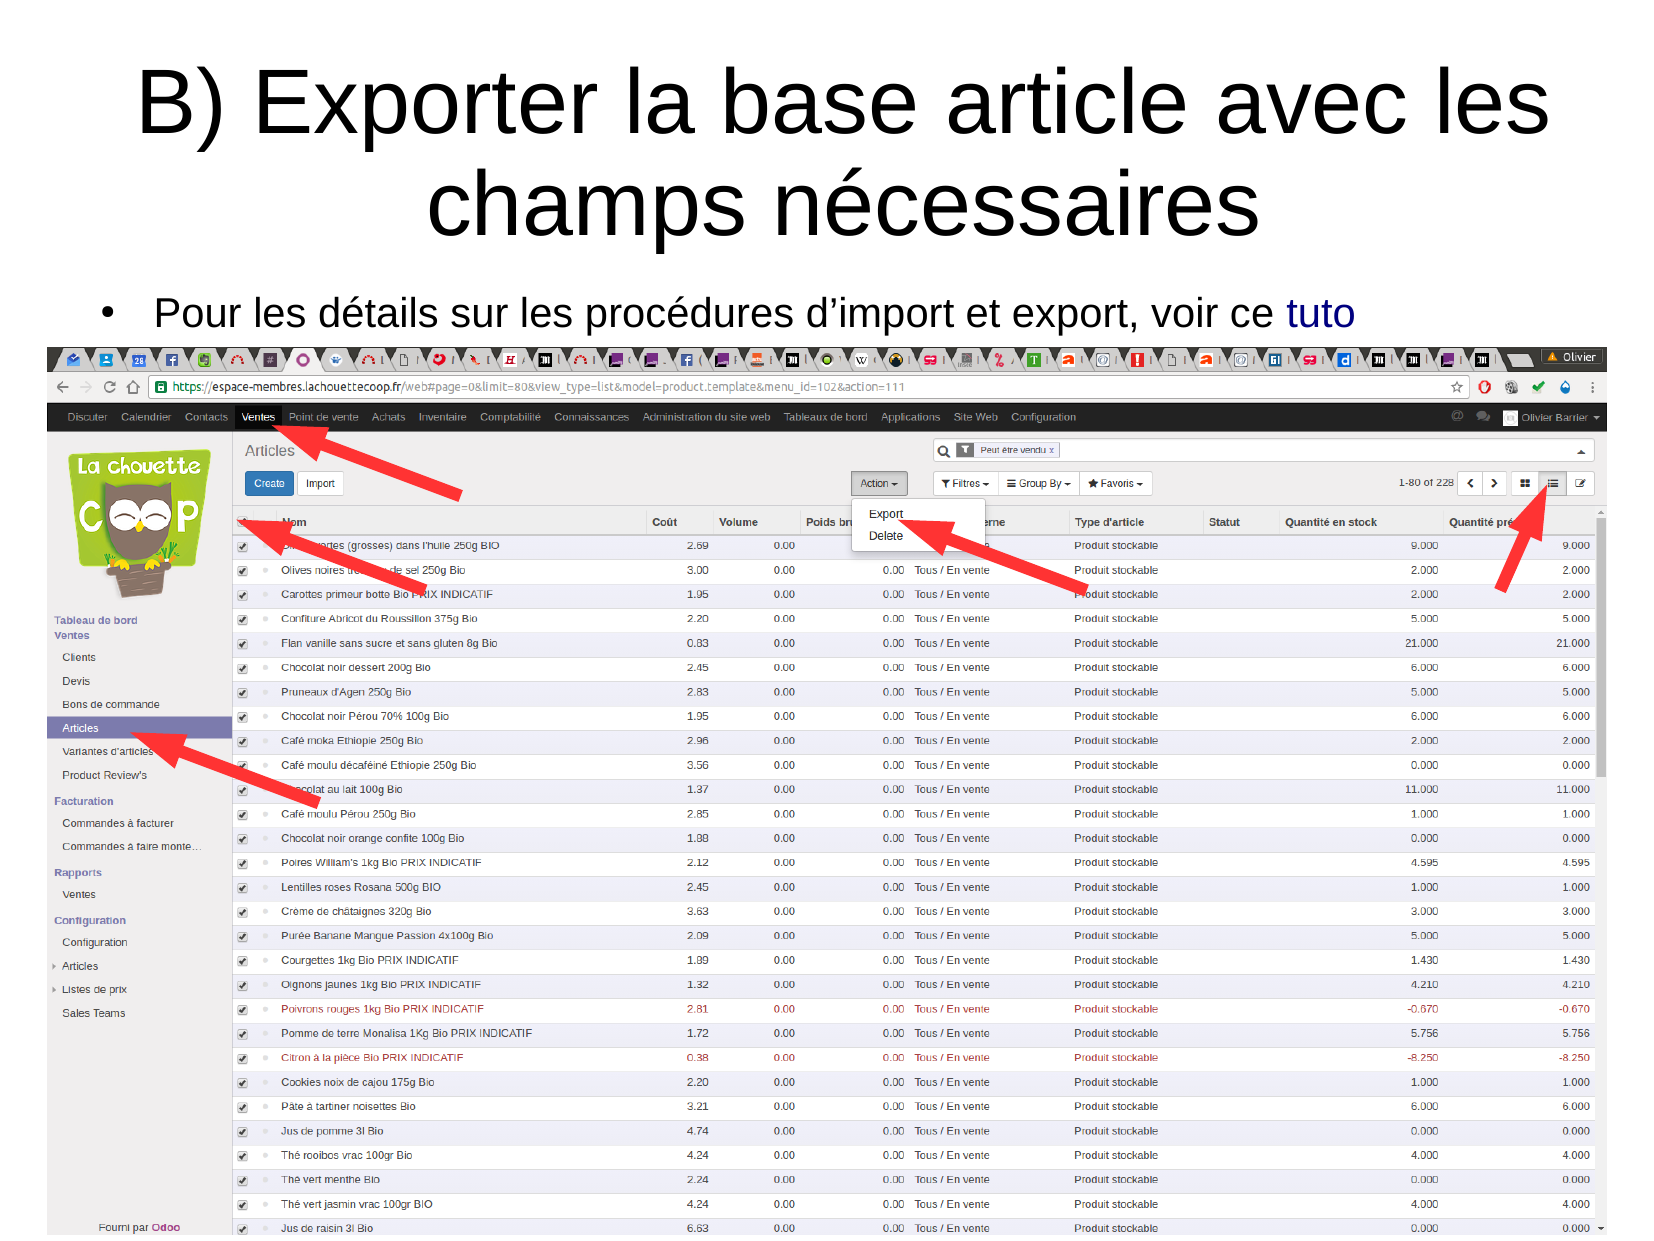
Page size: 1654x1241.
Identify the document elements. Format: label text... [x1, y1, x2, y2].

picture [47, 347, 1607, 1235]
list Pour les détails sur les procédures d’import et export, voir ce tuto [82, 290, 1571, 347]
title B) Exporter la base article avec les champs nécessaires [82, 49, 1571, 257]
